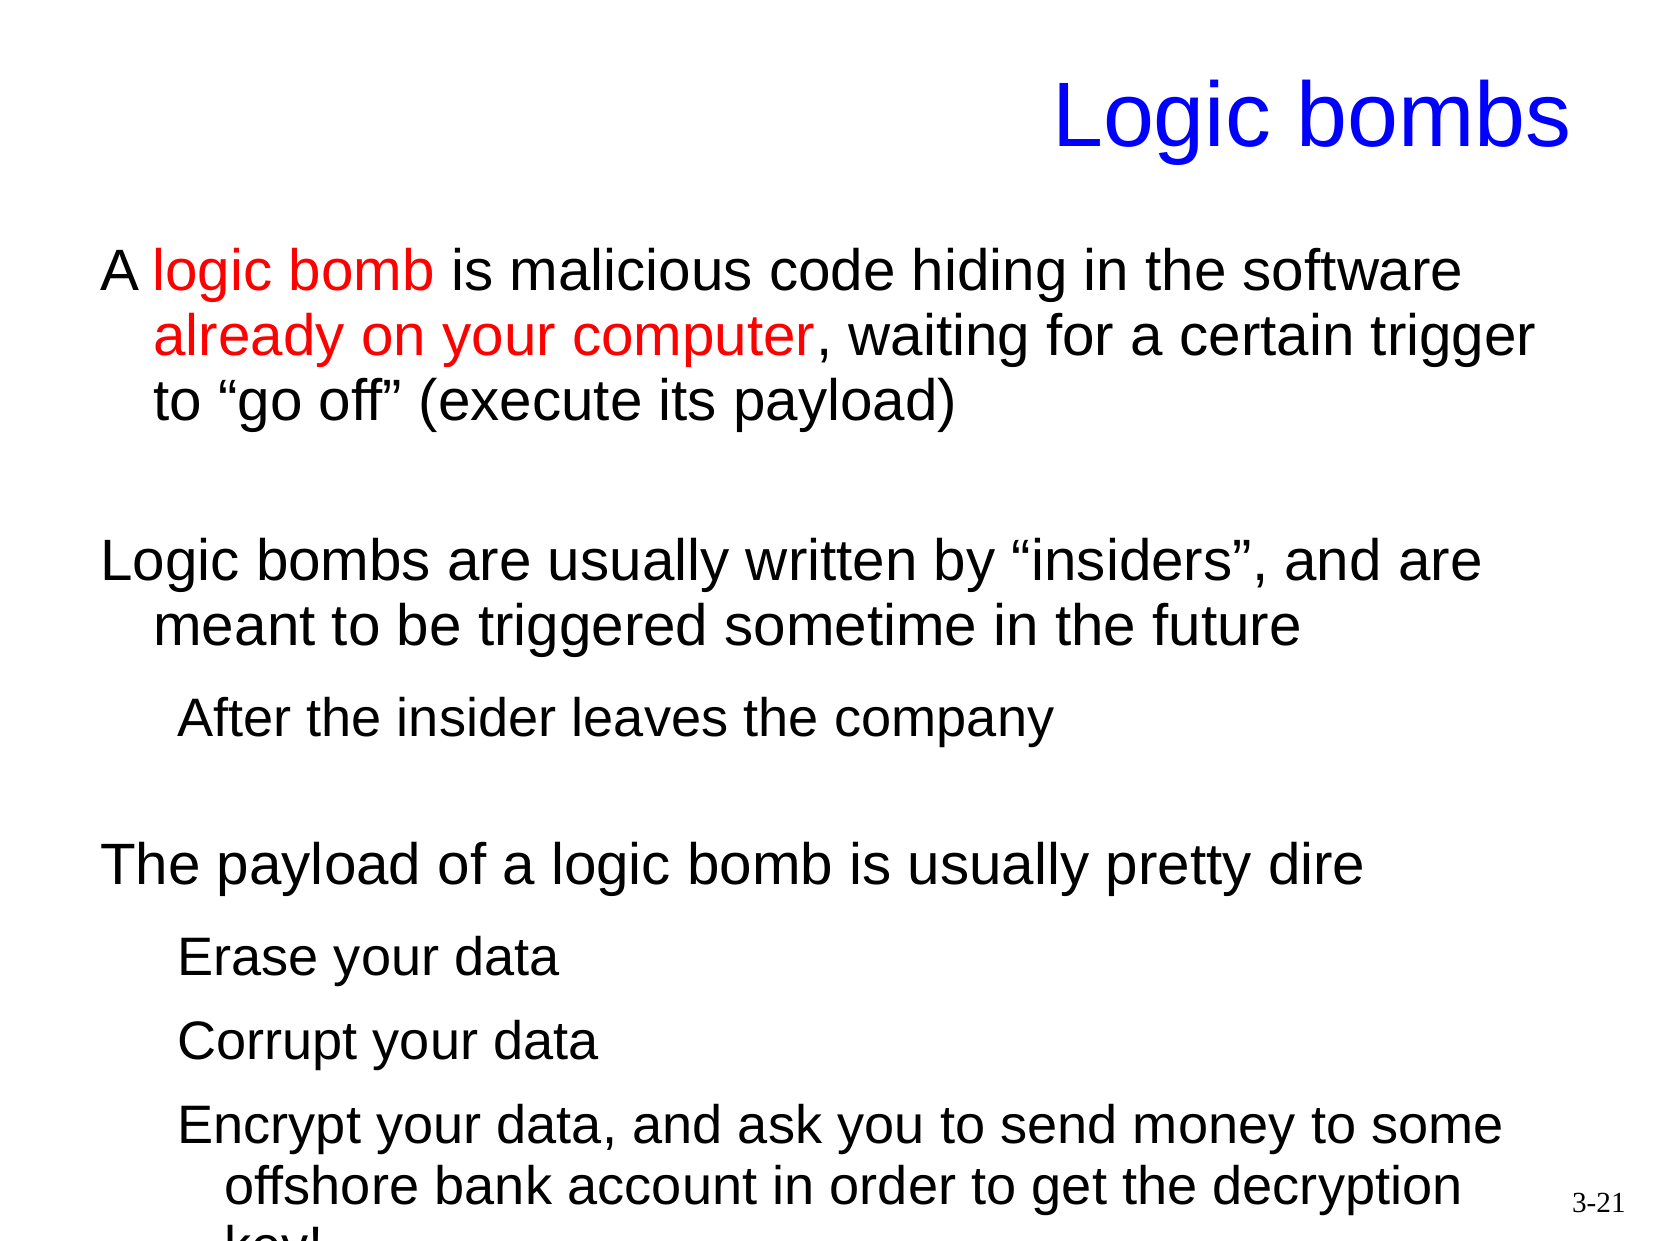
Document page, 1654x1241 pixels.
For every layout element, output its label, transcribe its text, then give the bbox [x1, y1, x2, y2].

title Logic bombs [84, 18, 1573, 211]
list A logic bomb is malicious code hiding in the software already on your computer, waiting for a certain trigger to “go off” (execute its payload) Logic bombs are usually written by “insiders”, and are meant to be triggered sometime in the future After the insider leaves the company The payload of a logic bomb is usually pretty dire Erase your data Corrupt your data Encrypt your data, and ask you to send money to some offshore bank account in order to get the decryption key! [82, 237, 1571, 1216]
